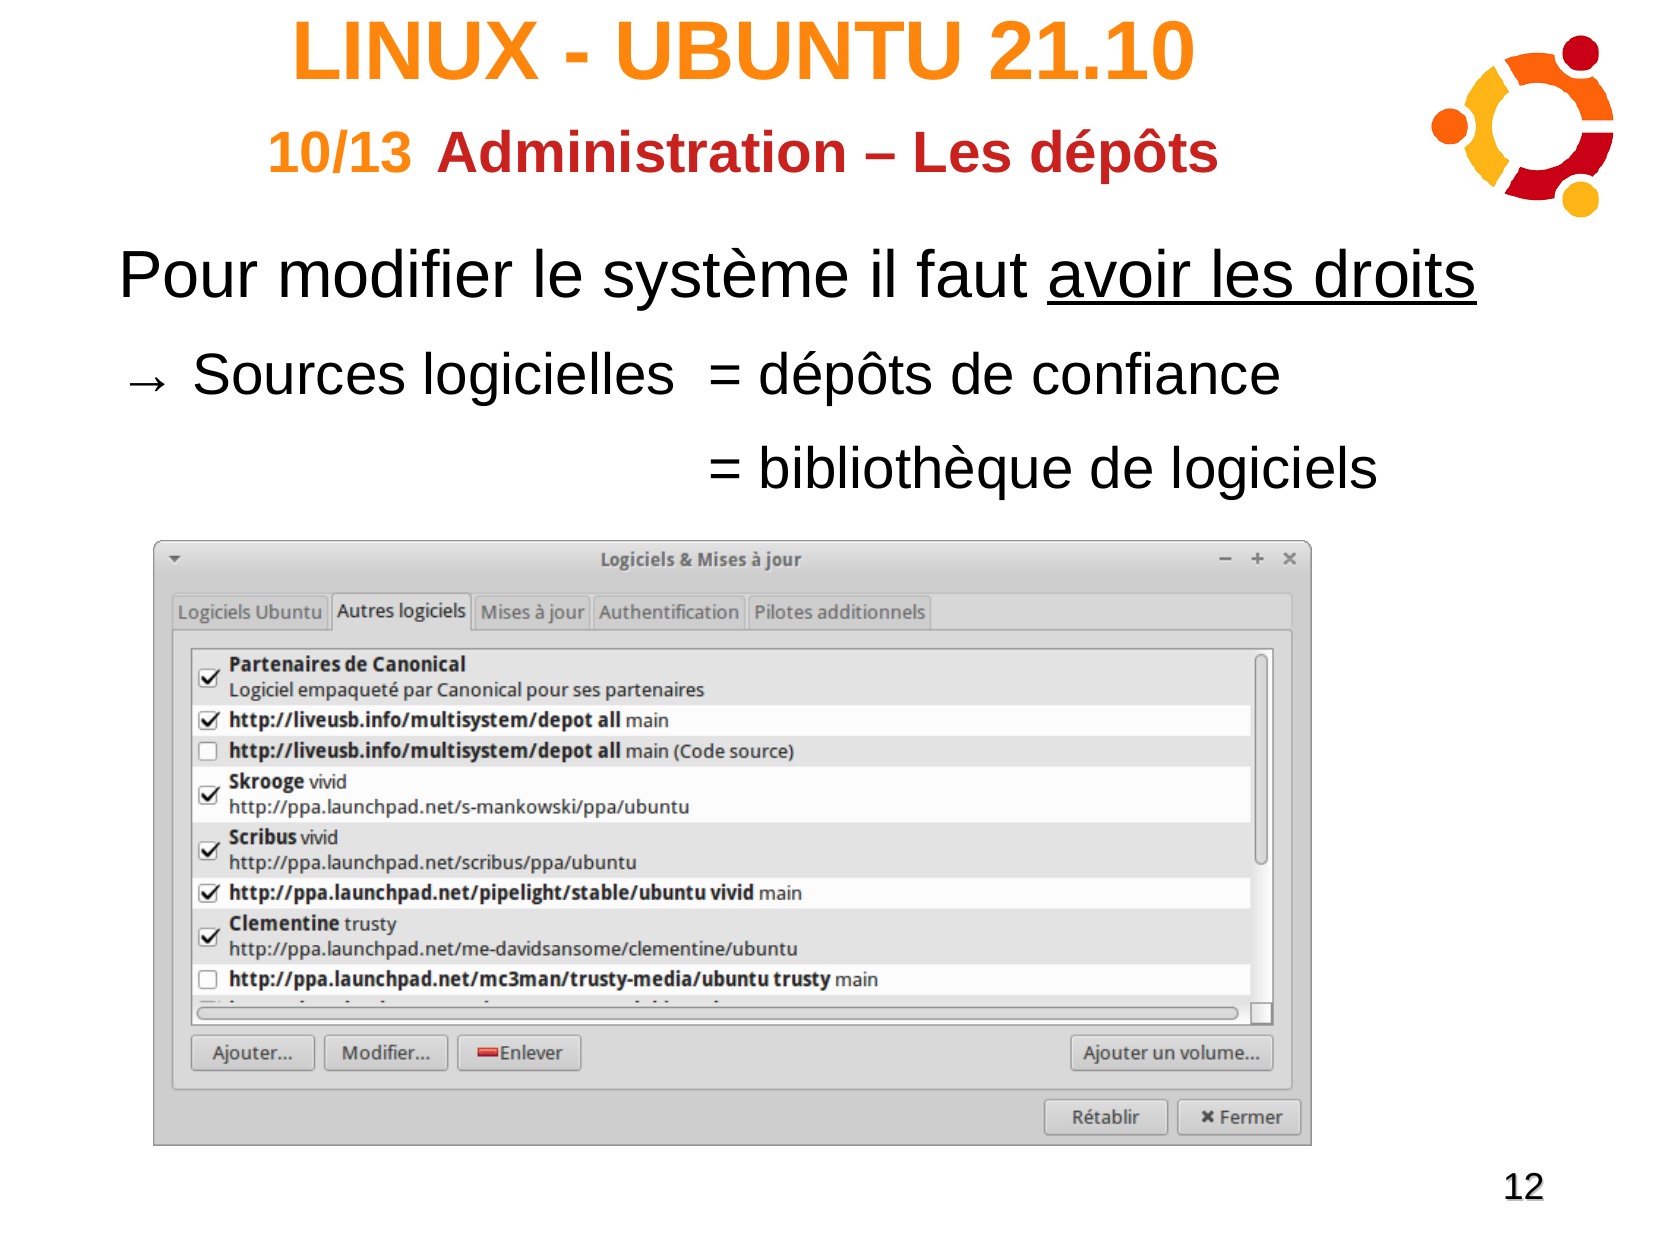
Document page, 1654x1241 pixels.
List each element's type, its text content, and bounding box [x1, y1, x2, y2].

picture [153, 540, 1312, 1146]
list Pour modifier le système il faut avoir les droits → Sources logicielles = dépôts de confiance = bibliothèque de logiciels [118, 237, 1548, 1069]
text_box <numéro> [1417, 1158, 1630, 1229]
picture [1423, 27, 1621, 225]
title LINUX - UBUNTU 21.10 10/13 Administration – Les dépôts [0, 0, 1489, 201]
